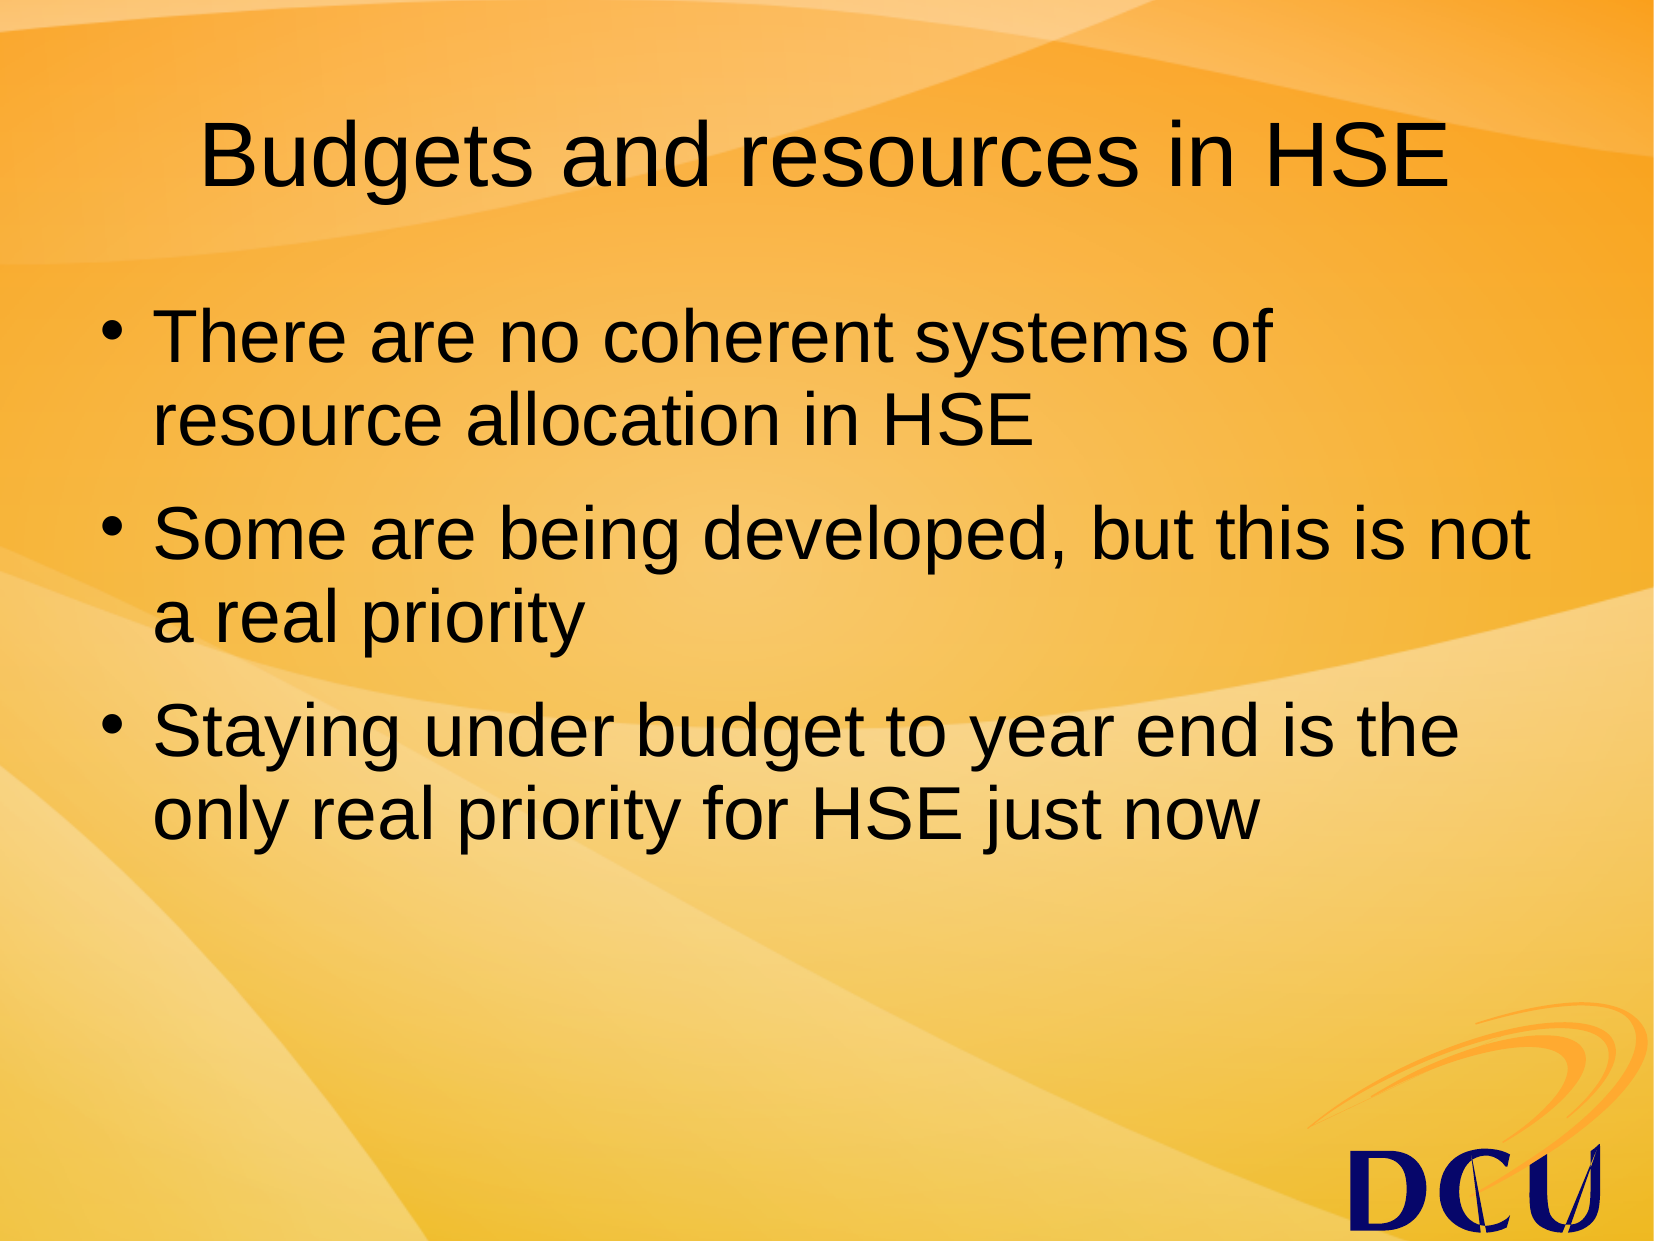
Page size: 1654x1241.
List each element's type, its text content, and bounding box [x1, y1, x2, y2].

picture [0, 0, 1654, 1241]
title Budgets and resources in HSE [82, 49, 1571, 257]
list There are no coherent systems of resource allocation in HSE Some are being developed, but this is not a real priority Staying under budget to year end is the only real priority for HSE just now [82, 290, 1571, 1109]
